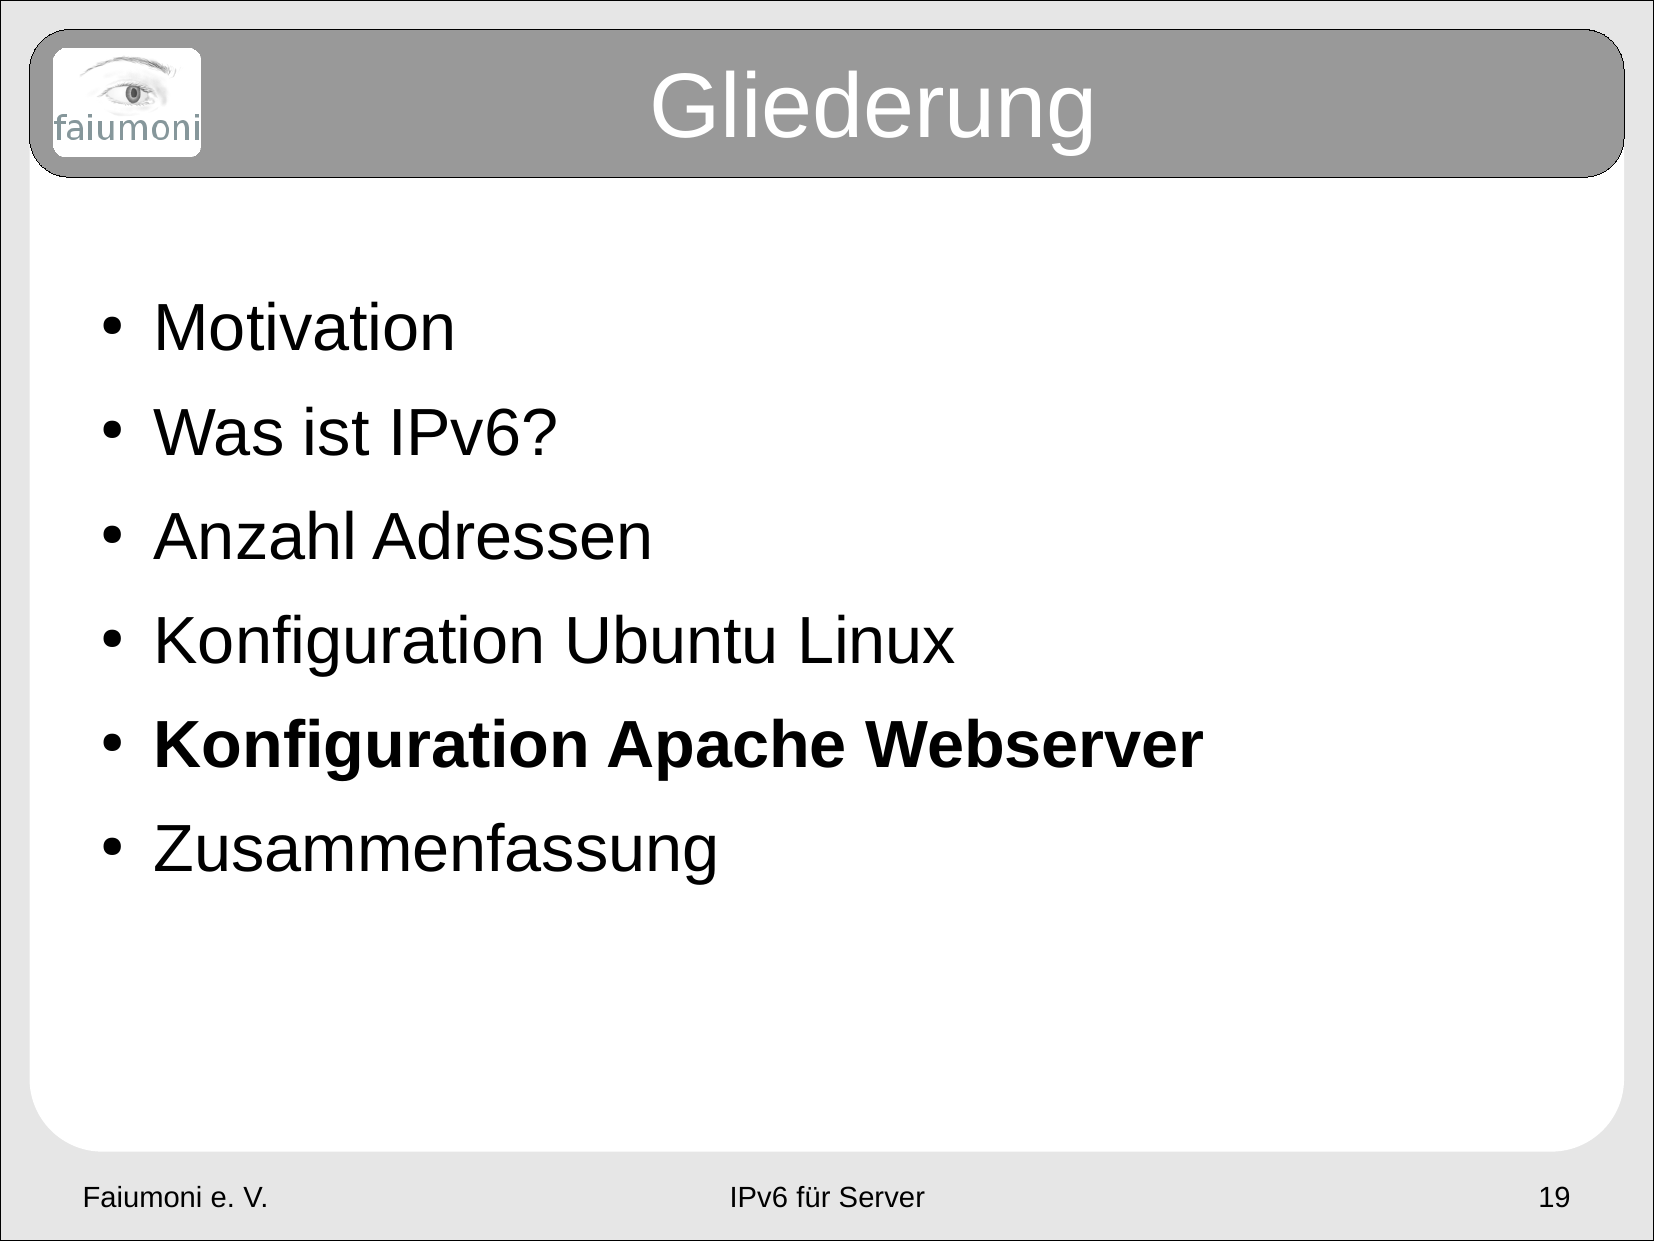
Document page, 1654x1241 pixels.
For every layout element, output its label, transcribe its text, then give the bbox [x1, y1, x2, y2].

picture [53, 48, 129, 157]
title Gliederung [129, 2, 1619, 210]
list Motivation Was ist IPv6? Anzahl Adressen Konfiguration Ubuntu Linux Konfiguration Apache Webserver Zusammenfassung [82, 290, 1571, 1109]
